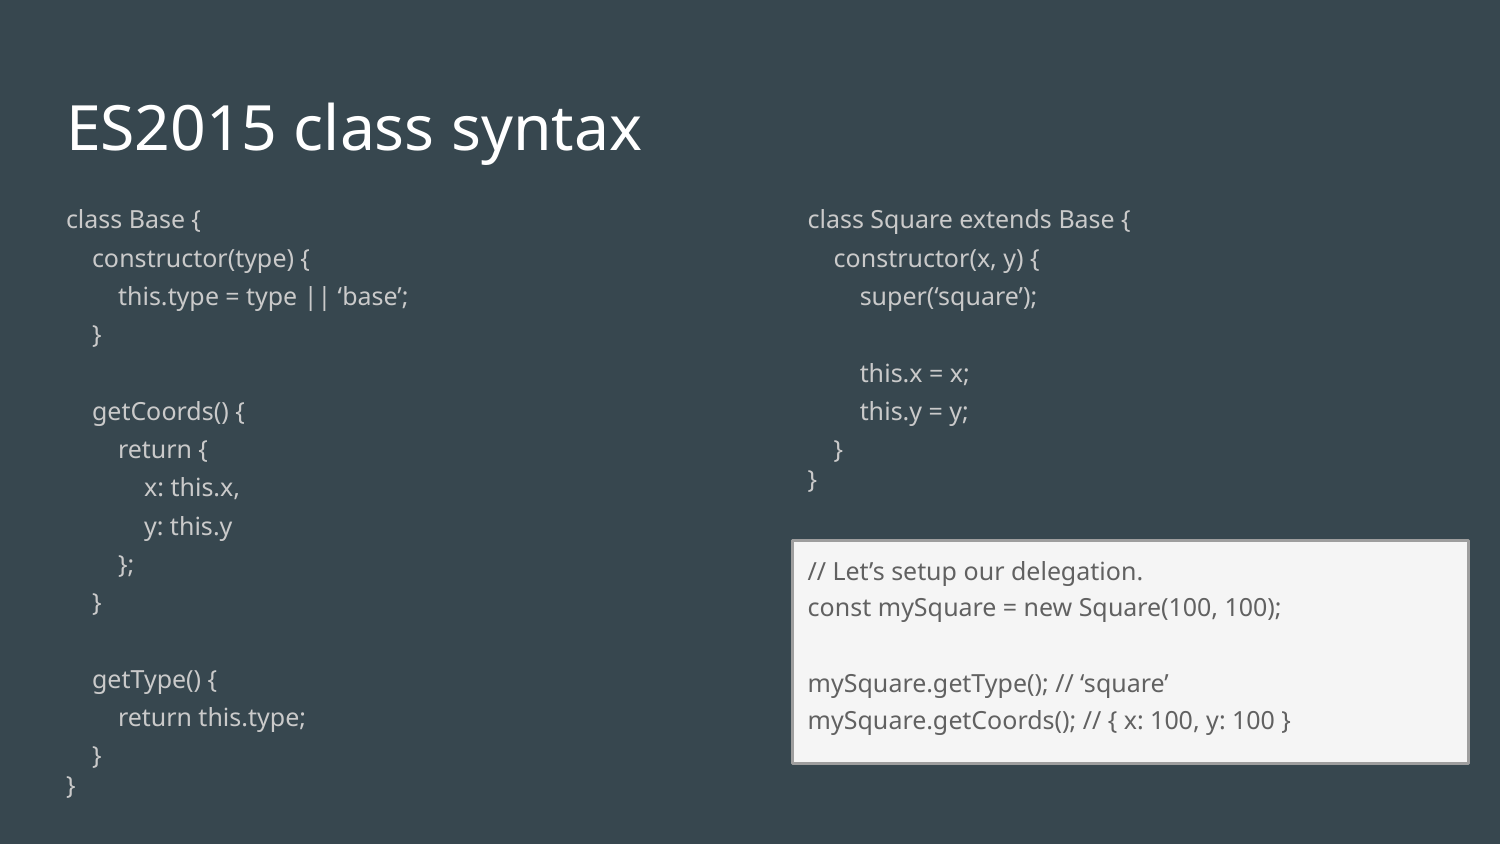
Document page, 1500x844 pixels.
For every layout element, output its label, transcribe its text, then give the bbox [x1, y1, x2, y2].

text_box // Let’s setup our delegation. const mySquare = new Square(100, 100); mySquare.getType(); // ‘square’ mySquare.getCoords(); // { x: 100, y: 100 } [792, 540, 1469, 764]
list class Square extends Base { constructor(x, y) { super(‘square’); this.x = x; this.y = y; } } [792, 189, 1469, 519]
list class Base { constructor(type) { this.type = type || ‘base’; } getCoords() { return { x: this.x, y: this.y }; } getType() { return this.type; } } [51, 189, 708, 750]
title ES2015 class syntax [51, 72, 1449, 167]
